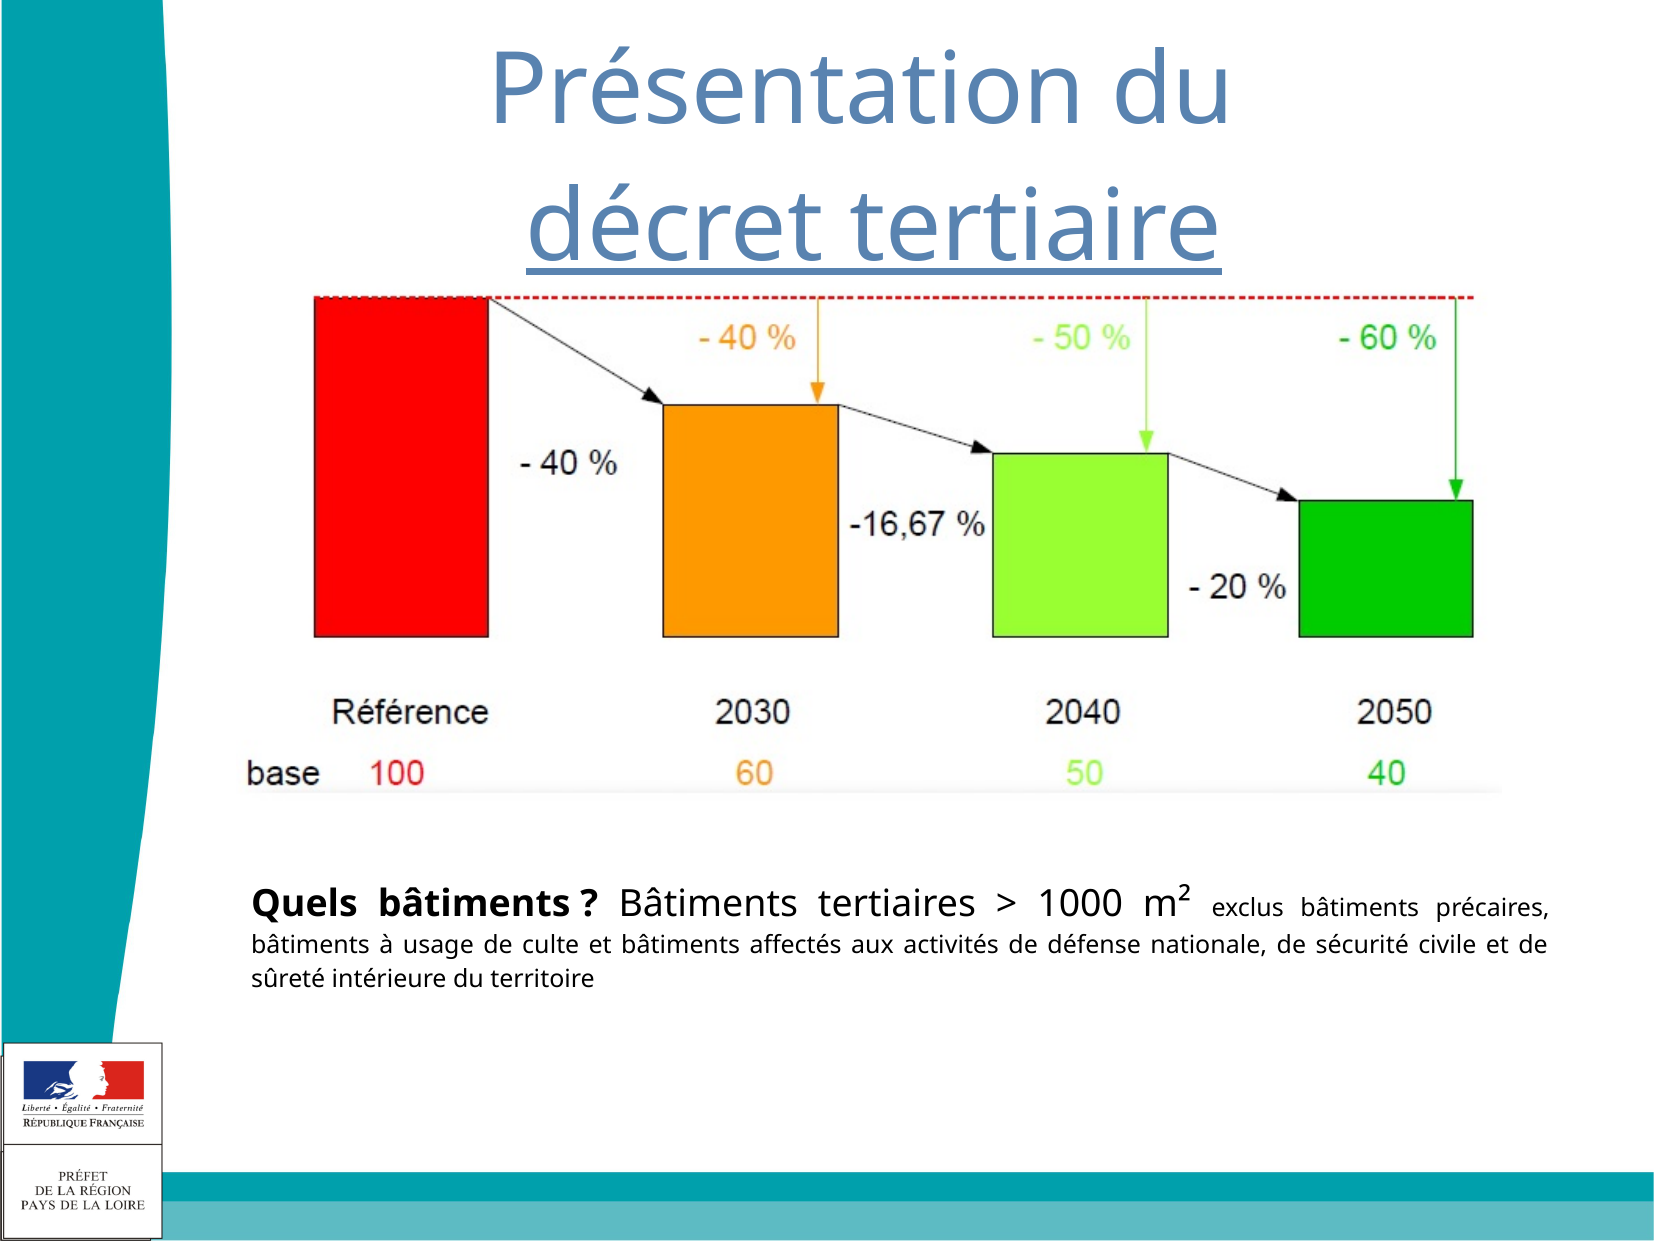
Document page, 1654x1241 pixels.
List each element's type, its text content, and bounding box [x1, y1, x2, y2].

text_box Quels bâtiments ? Bâtiments tertiaires > 1000 m² exclus bâtiments précaires, bâtiments à usage de culte et bâtiments affectés aux activités de défense nationale, de sécurité civile et de sûreté intérieure du territoire [236, 826, 1565, 1241]
picture [0, 0, 1654, 1241]
title Présentation du décret tertiaire [177, 56, 1571, 250]
